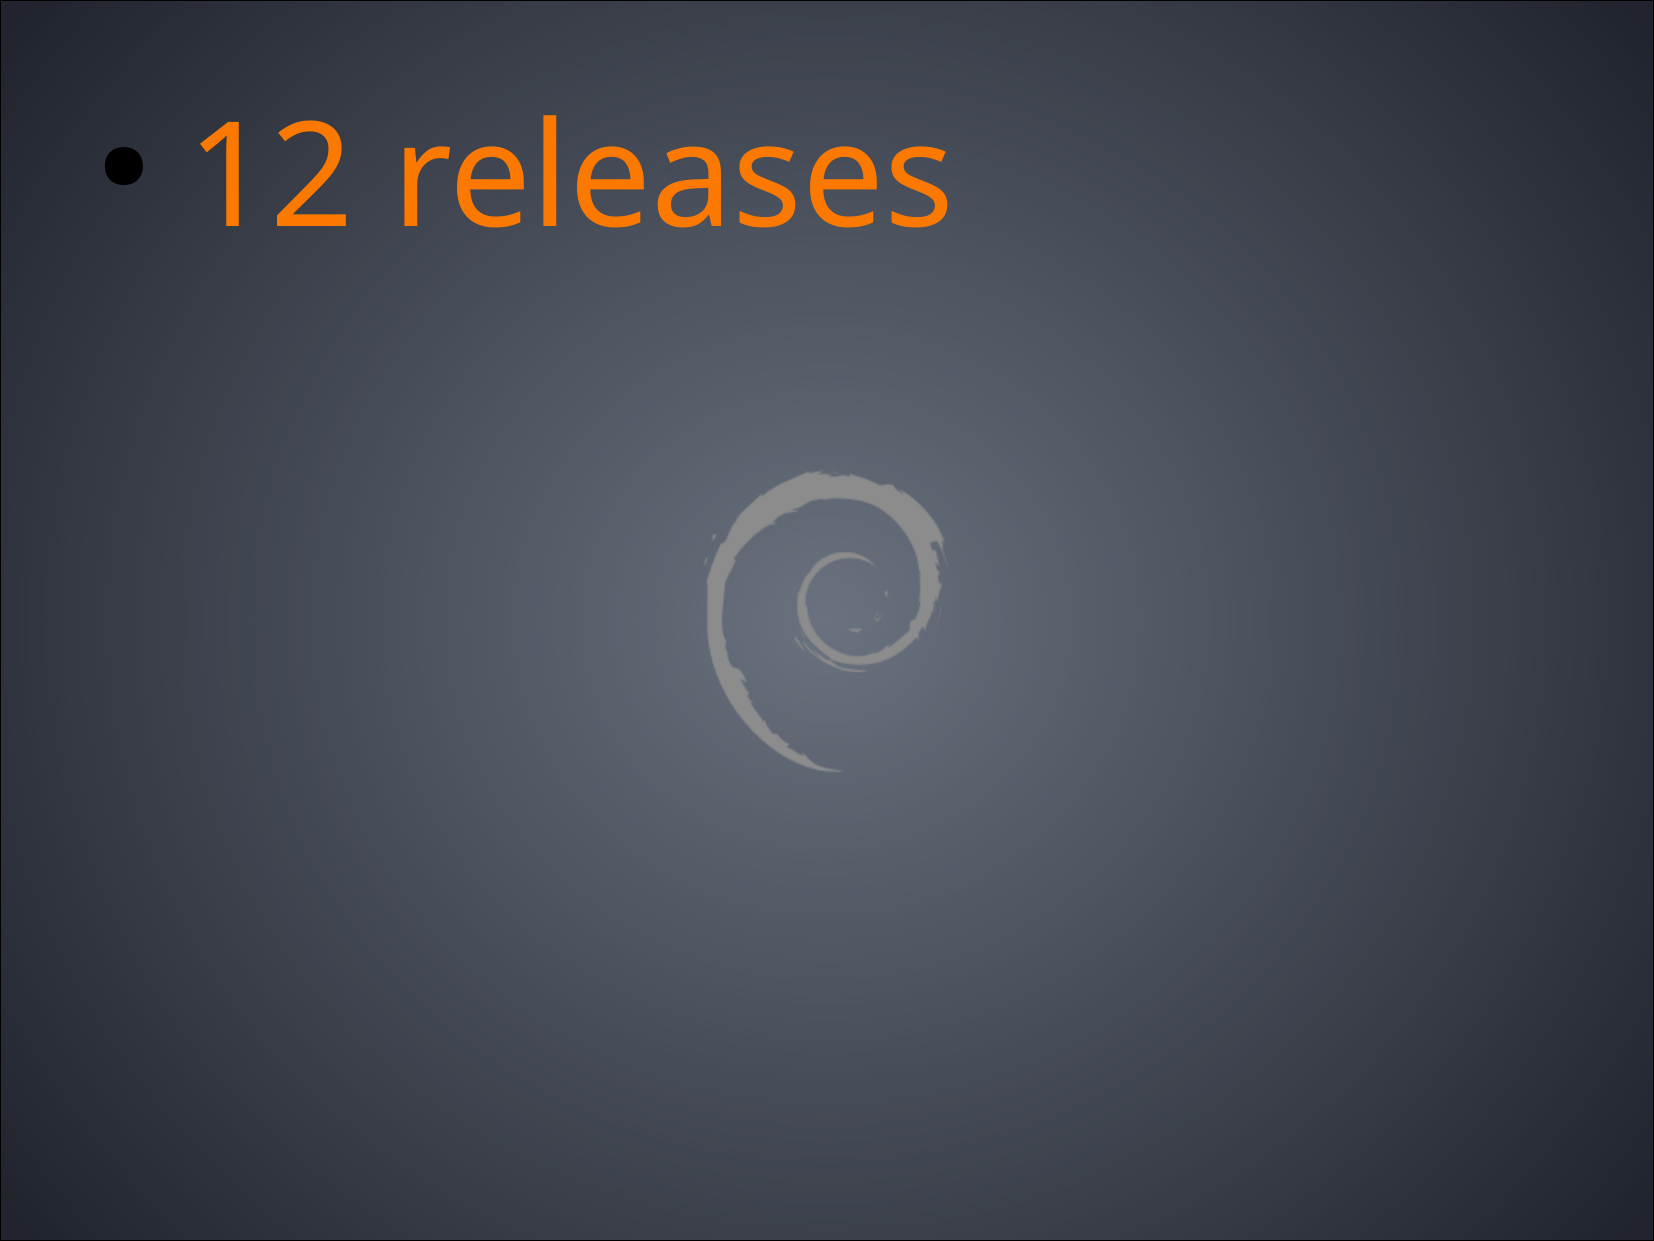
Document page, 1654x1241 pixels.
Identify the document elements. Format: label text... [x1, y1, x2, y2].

text_box 12 releases [83, 63, 1555, 253]
text_box [0, 0, 1654, 1241]
